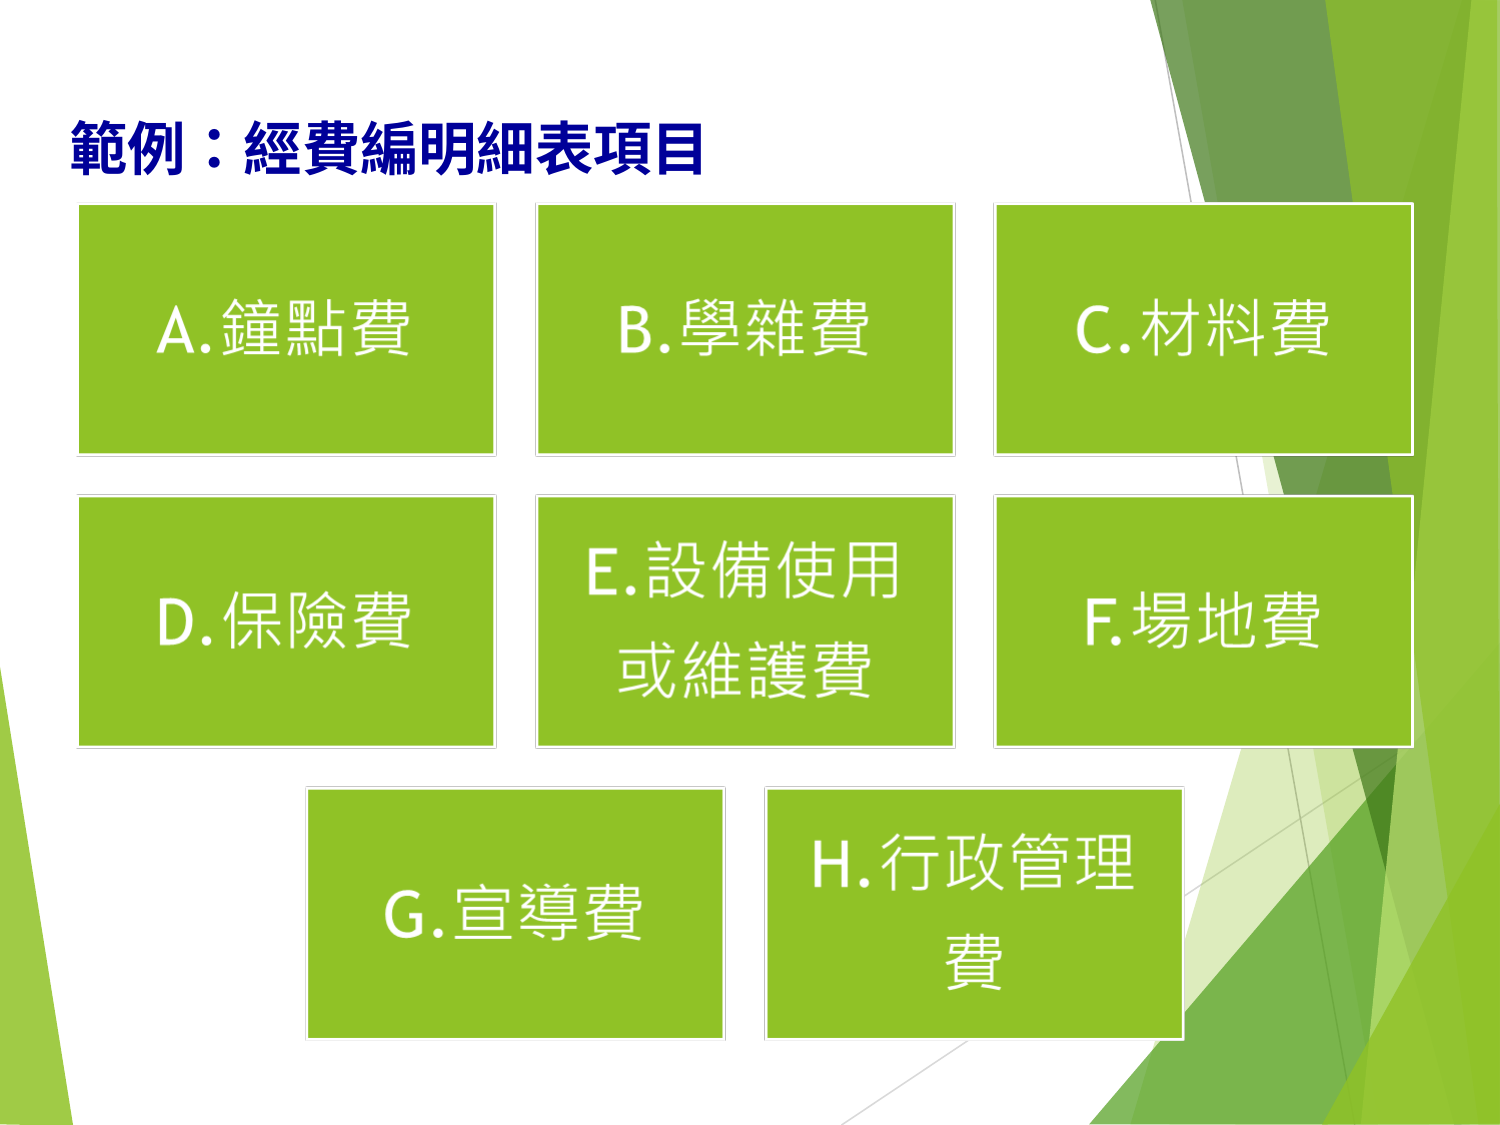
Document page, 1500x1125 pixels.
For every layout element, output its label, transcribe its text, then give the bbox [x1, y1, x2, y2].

picture [76, 148, 1414, 1094]
text_box 範例：經費編明細表項目 [54, 104, 727, 190]
